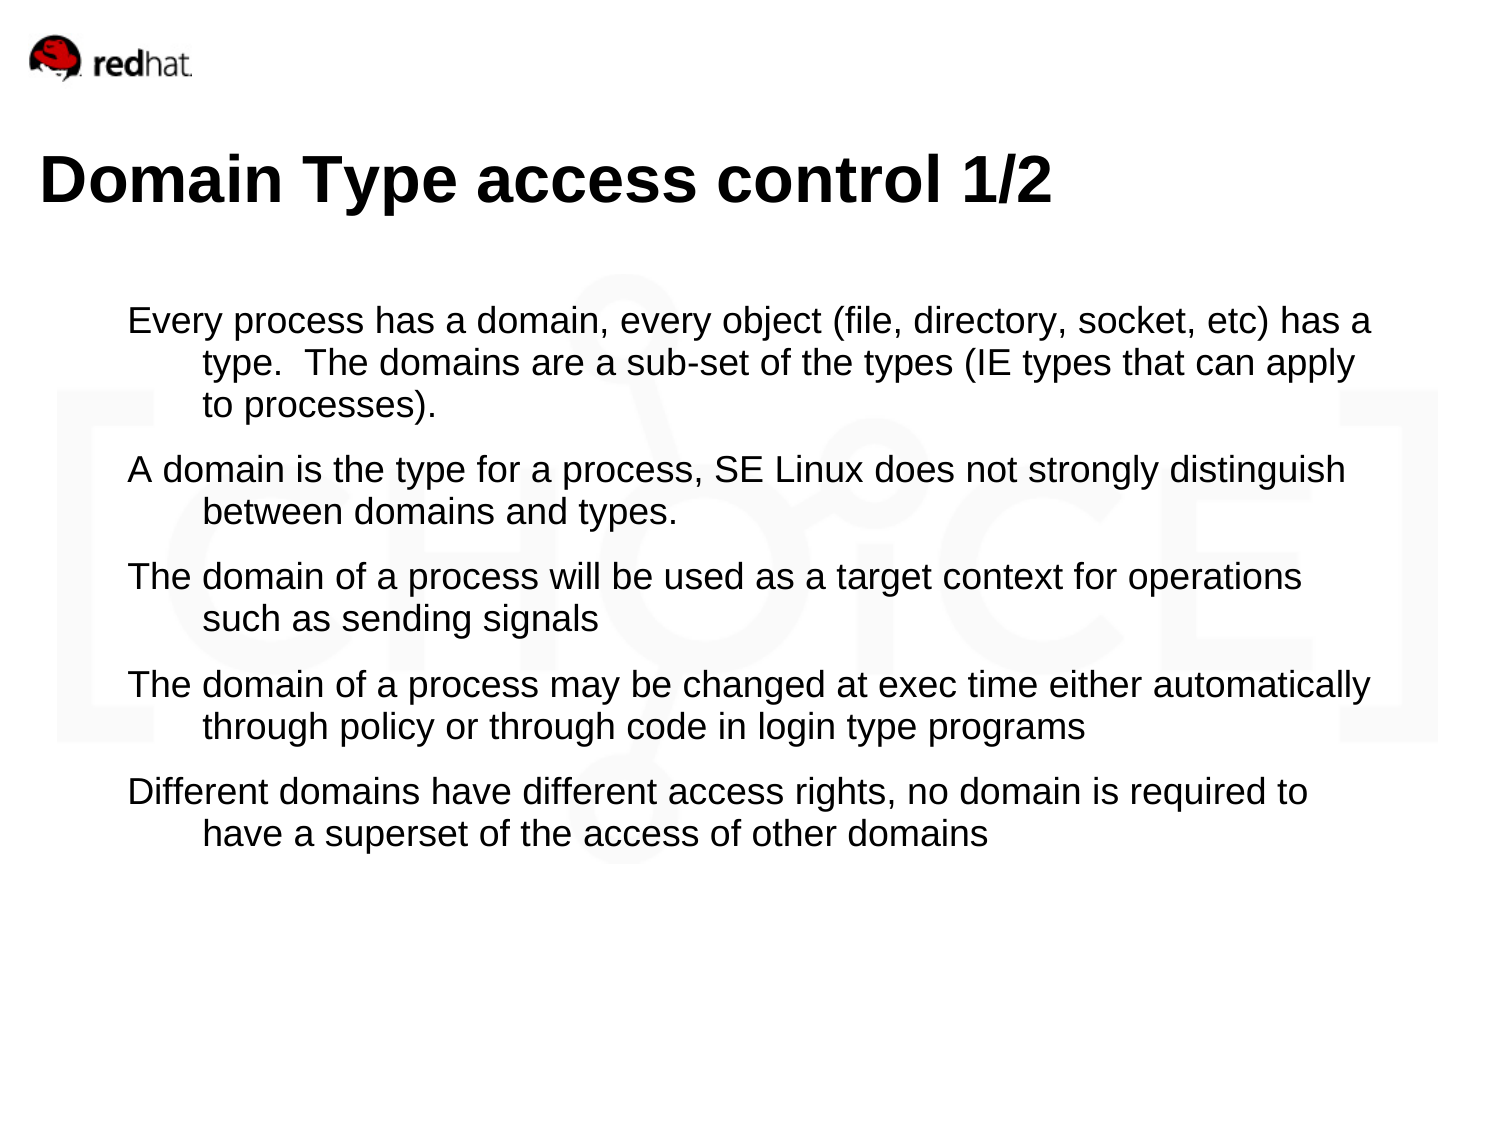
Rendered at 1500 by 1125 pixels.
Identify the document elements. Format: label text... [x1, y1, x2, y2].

picture [57, 274, 1438, 864]
title Domain Type access control 1/2 [25, 82, 1378, 225]
picture [28, 33, 192, 82]
list Every process has a domain, every object (file, directory, socket, etc) has a type. The domains are a sub-set of the types (IE types that can apply to processes). A domain is the type for a process, SE Linux does not strongly distinguish between domains and types. The domain of a process will be used as a target context for operations such as sending signals The domain of a process may be changed at exec time either automatically through policy or through code in login type programs Different domains have different access rights, no domain is required to have a superset of the access of other domains [112, 291, 1389, 932]
